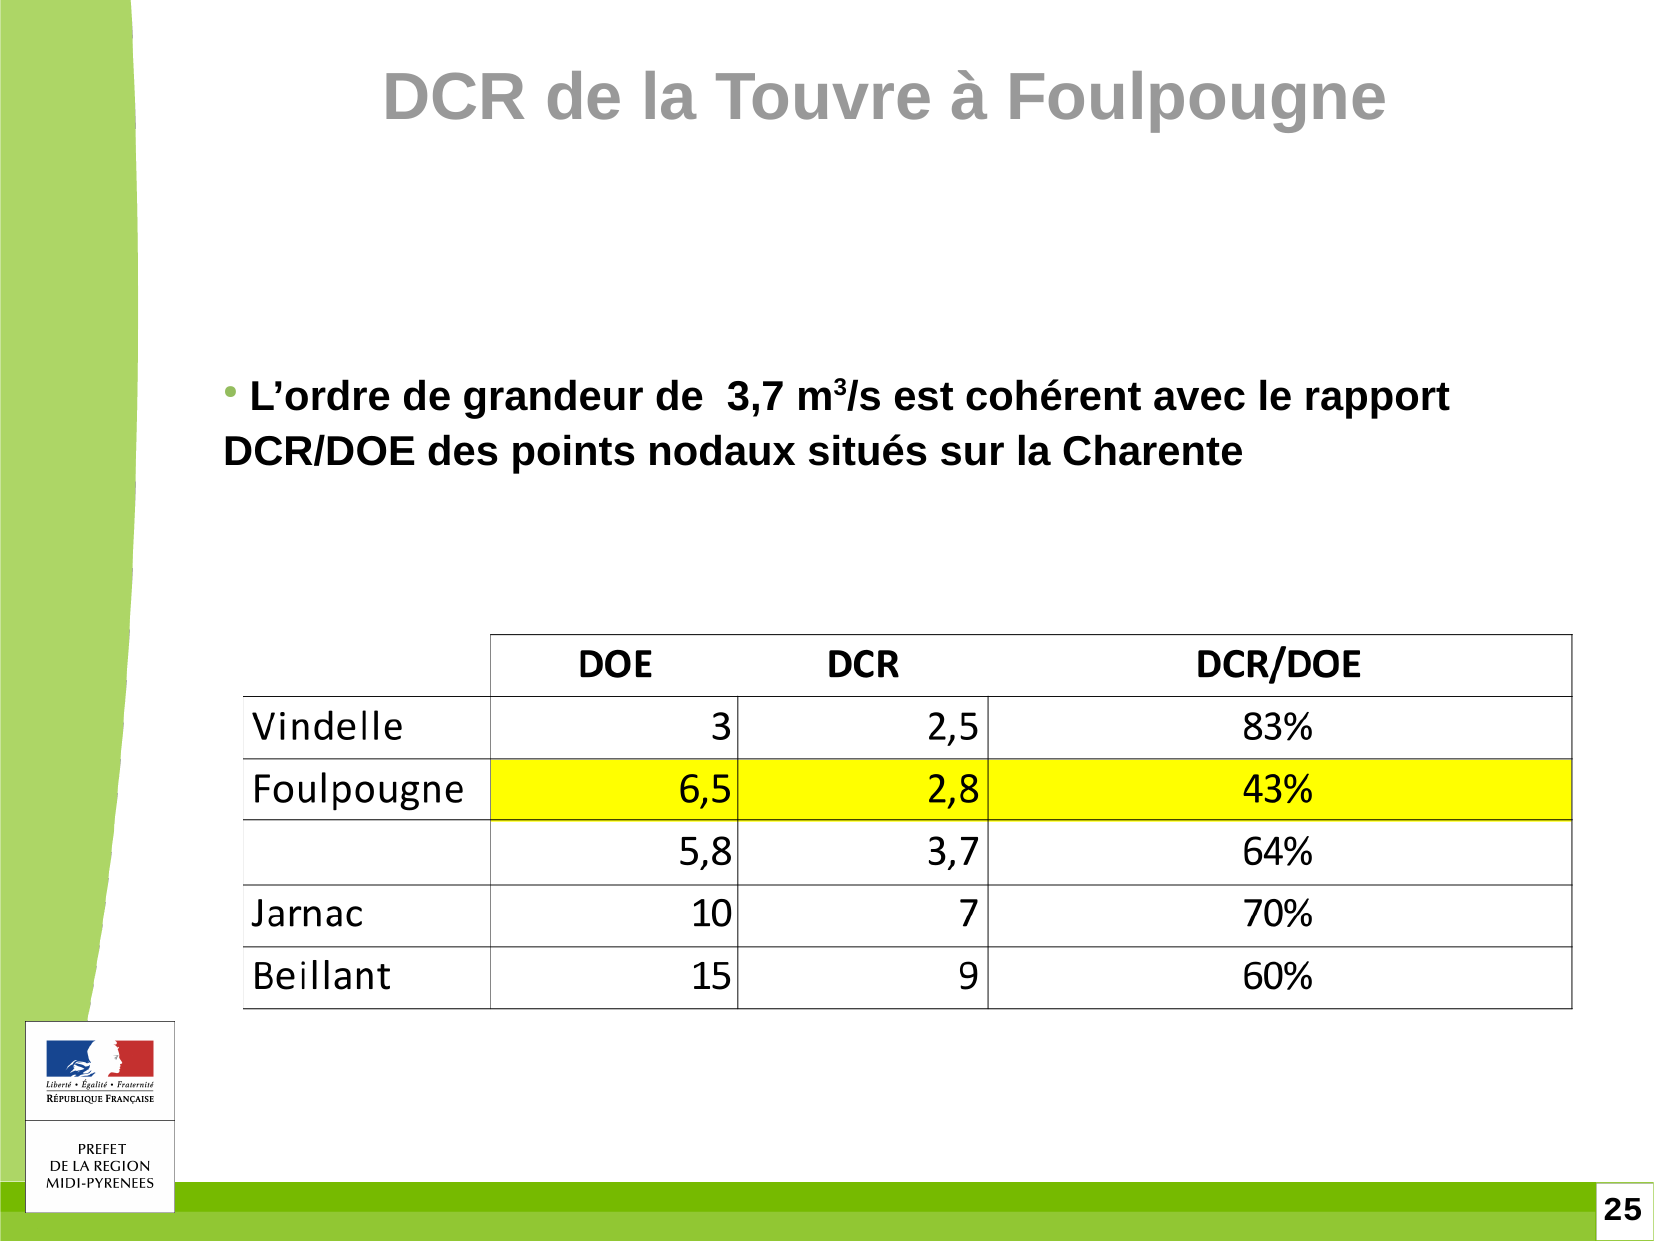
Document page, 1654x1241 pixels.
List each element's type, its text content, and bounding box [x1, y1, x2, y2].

text_box L’ordre de grandeur de 3,7 m3/s est cohérent avec le rapport DCR/DOE des points nodaux situés sur la Charente [208, 279, 1542, 482]
picture [0, 0, 1654, 1241]
title DCR de la Touvre à Foulpougne [178, 0, 1592, 193]
